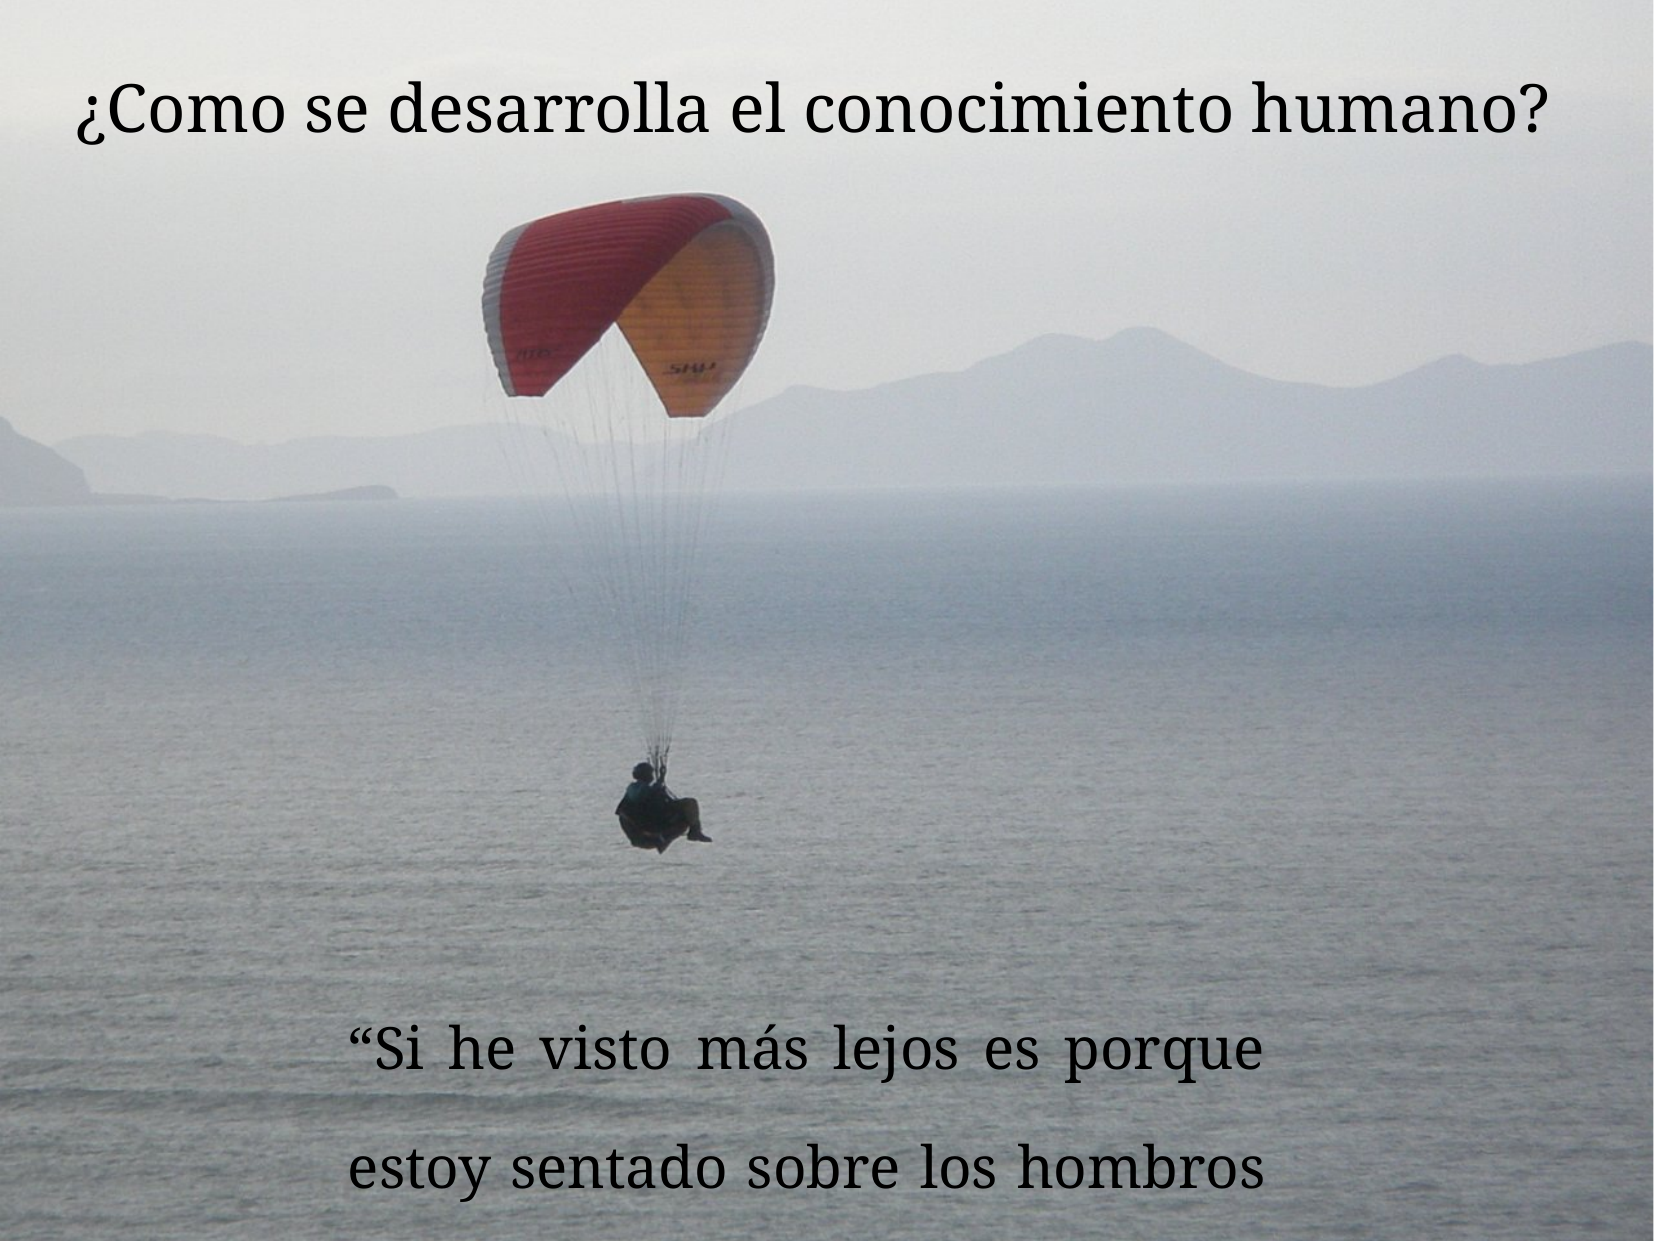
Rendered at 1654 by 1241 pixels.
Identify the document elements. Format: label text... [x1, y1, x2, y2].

text_box “Si he visto más lejos es porque estoy sentado sobre los hombros de gigantes.” Isaac Newton [333, 960, 1342, 1209]
picture [0, 0, 1654, 1241]
text_box ¿Como se desarrolla el conocimiento humano? [60, 53, 1345, 136]
